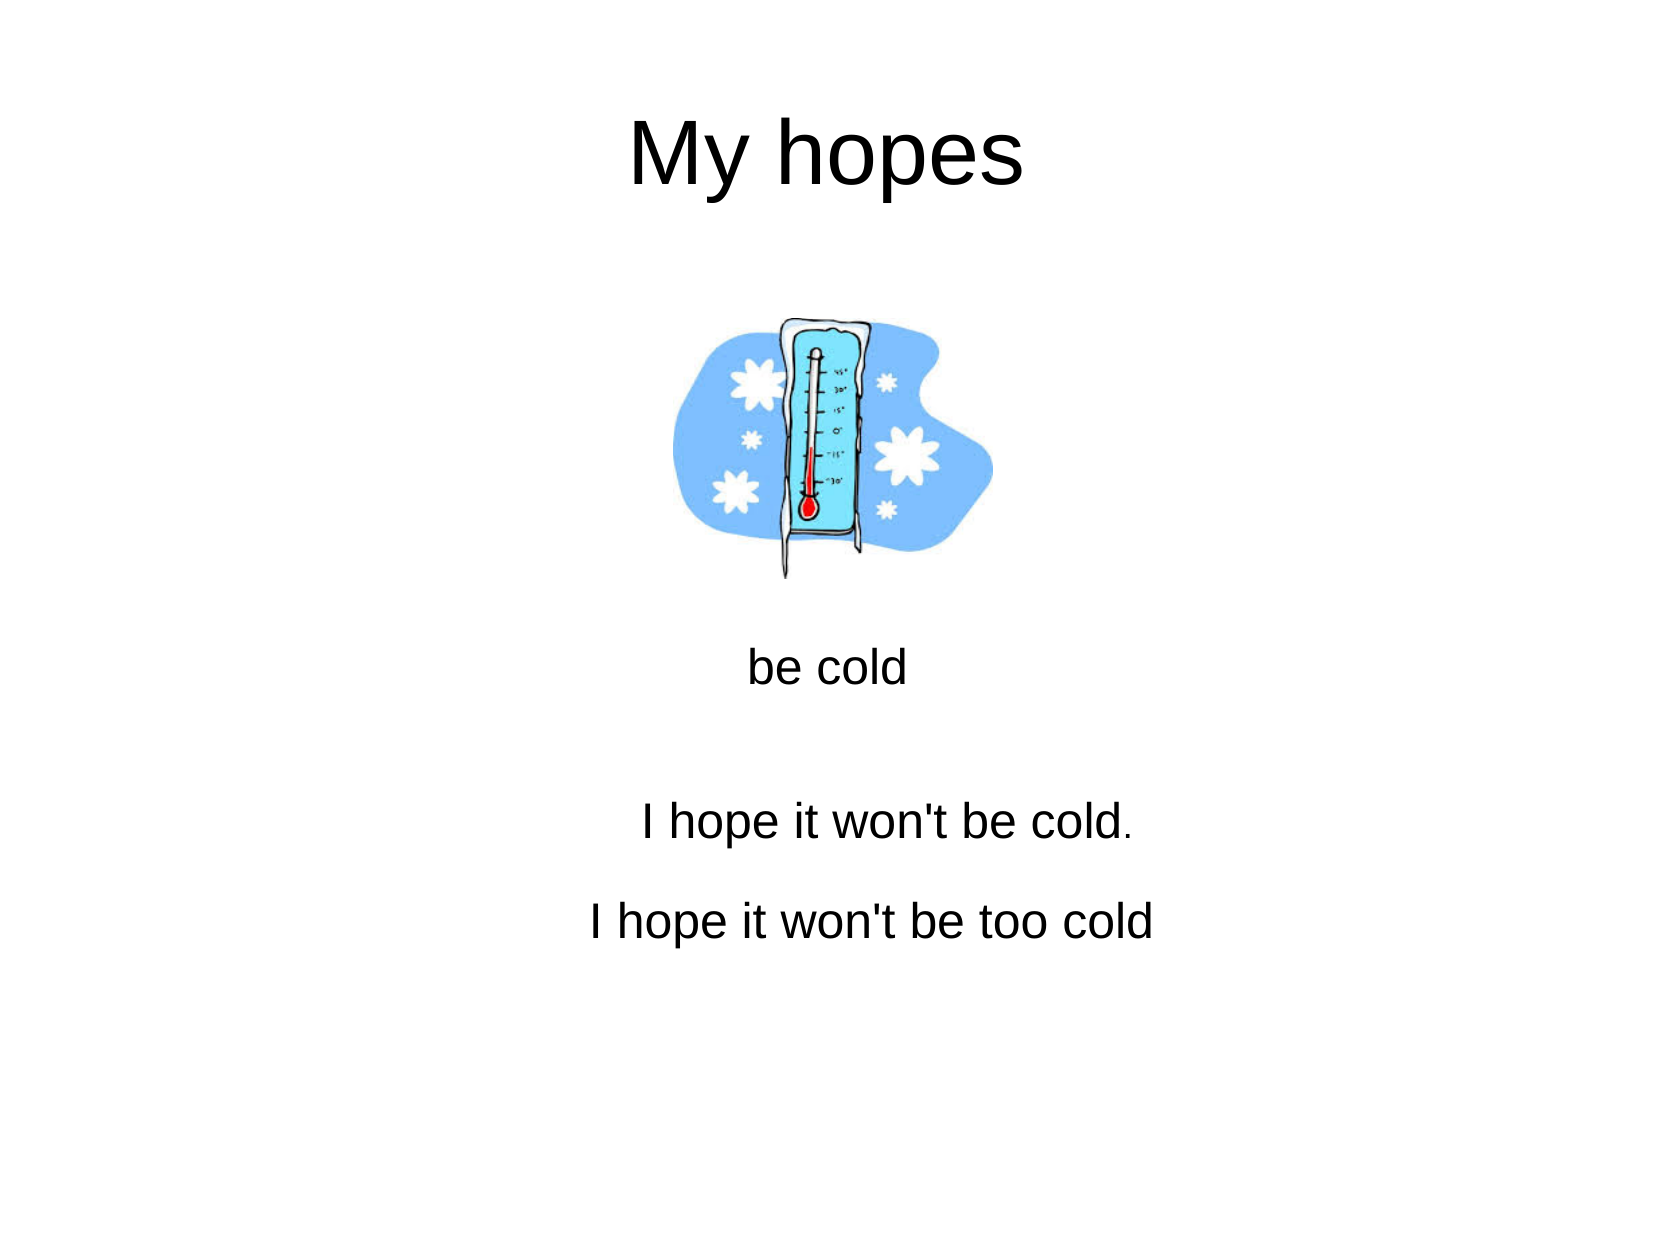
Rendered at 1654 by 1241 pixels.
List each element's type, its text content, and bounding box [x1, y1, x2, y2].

text_box I hope it won't be cold. [625, 785, 1149, 857]
text_box be cold [732, 631, 923, 703]
title My hopes [82, 49, 1571, 257]
picture [673, 318, 993, 579]
text_box I hope it won't be too cold [574, 886, 1170, 957]
